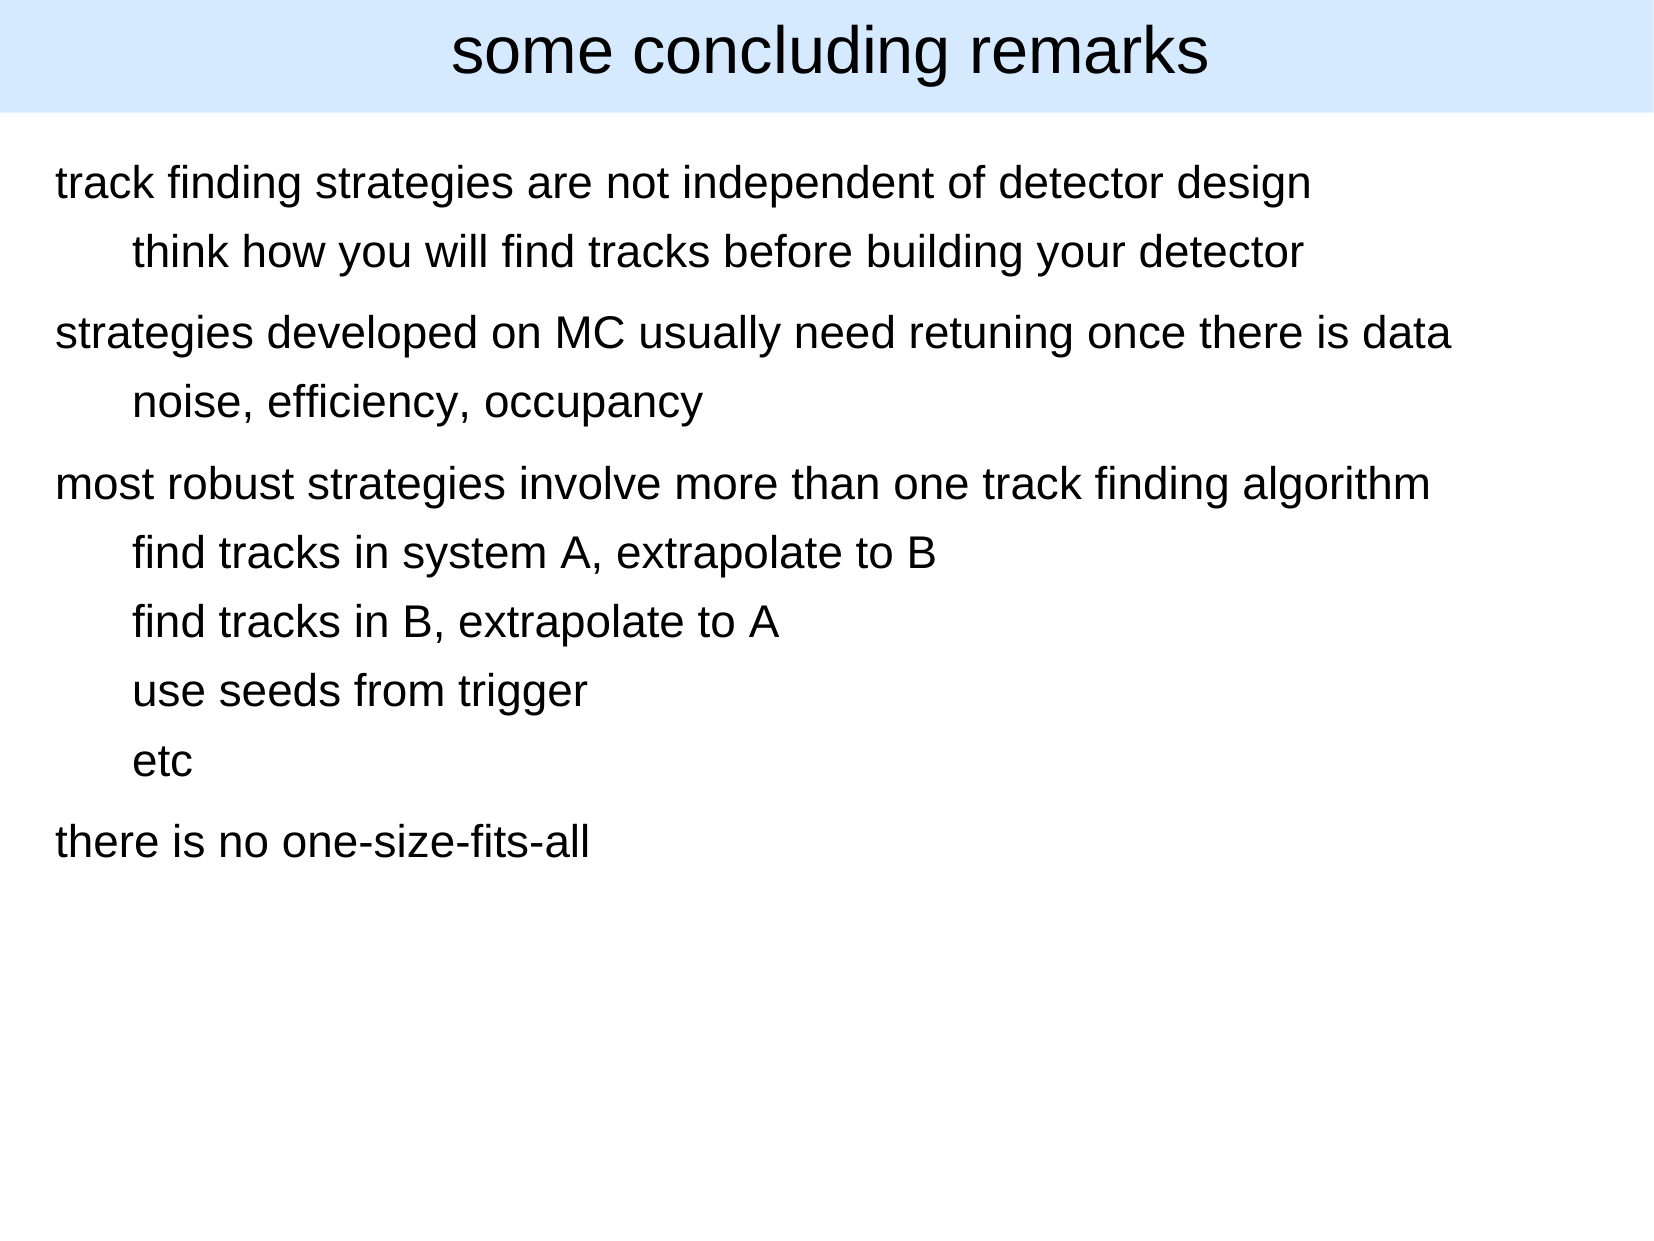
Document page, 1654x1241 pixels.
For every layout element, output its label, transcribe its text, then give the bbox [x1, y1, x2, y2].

title some concluding remarks [86, 0, 1576, 100]
list track finding strategies are not independent of detector design think how you will find tracks before building your detector strategies developed on MC usually need retuning once there is data noise, efficiency, occupancy most robust strategies involve more than one track finding algorithm find tracks in system A, extrapolate to B find tracks in B, extrapolate to A use seeds from trigger etc there is no one-size-fits-all [37, 156, 1613, 1035]
